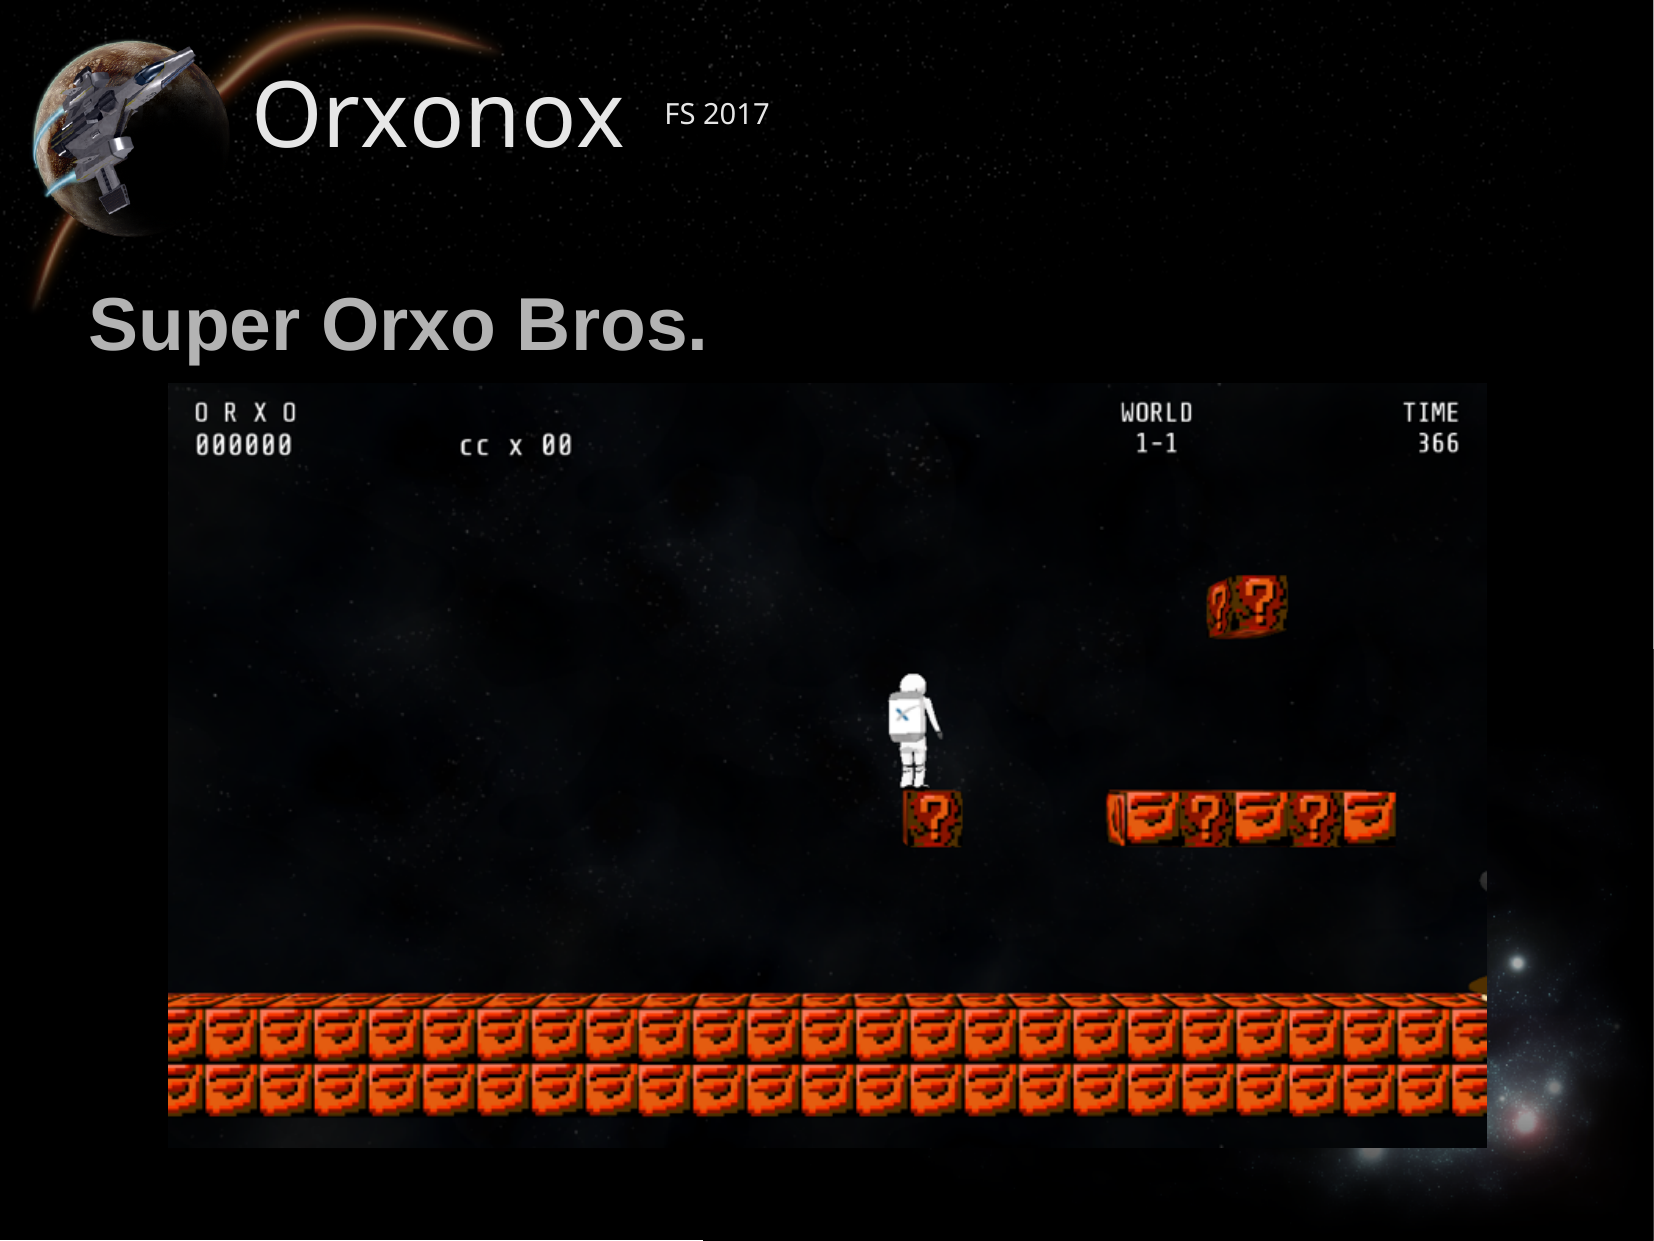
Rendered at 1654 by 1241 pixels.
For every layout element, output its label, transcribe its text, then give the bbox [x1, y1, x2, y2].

picture [0, 0, 1654, 1241]
title Super Orxo Bros. [88, 273, 1577, 377]
